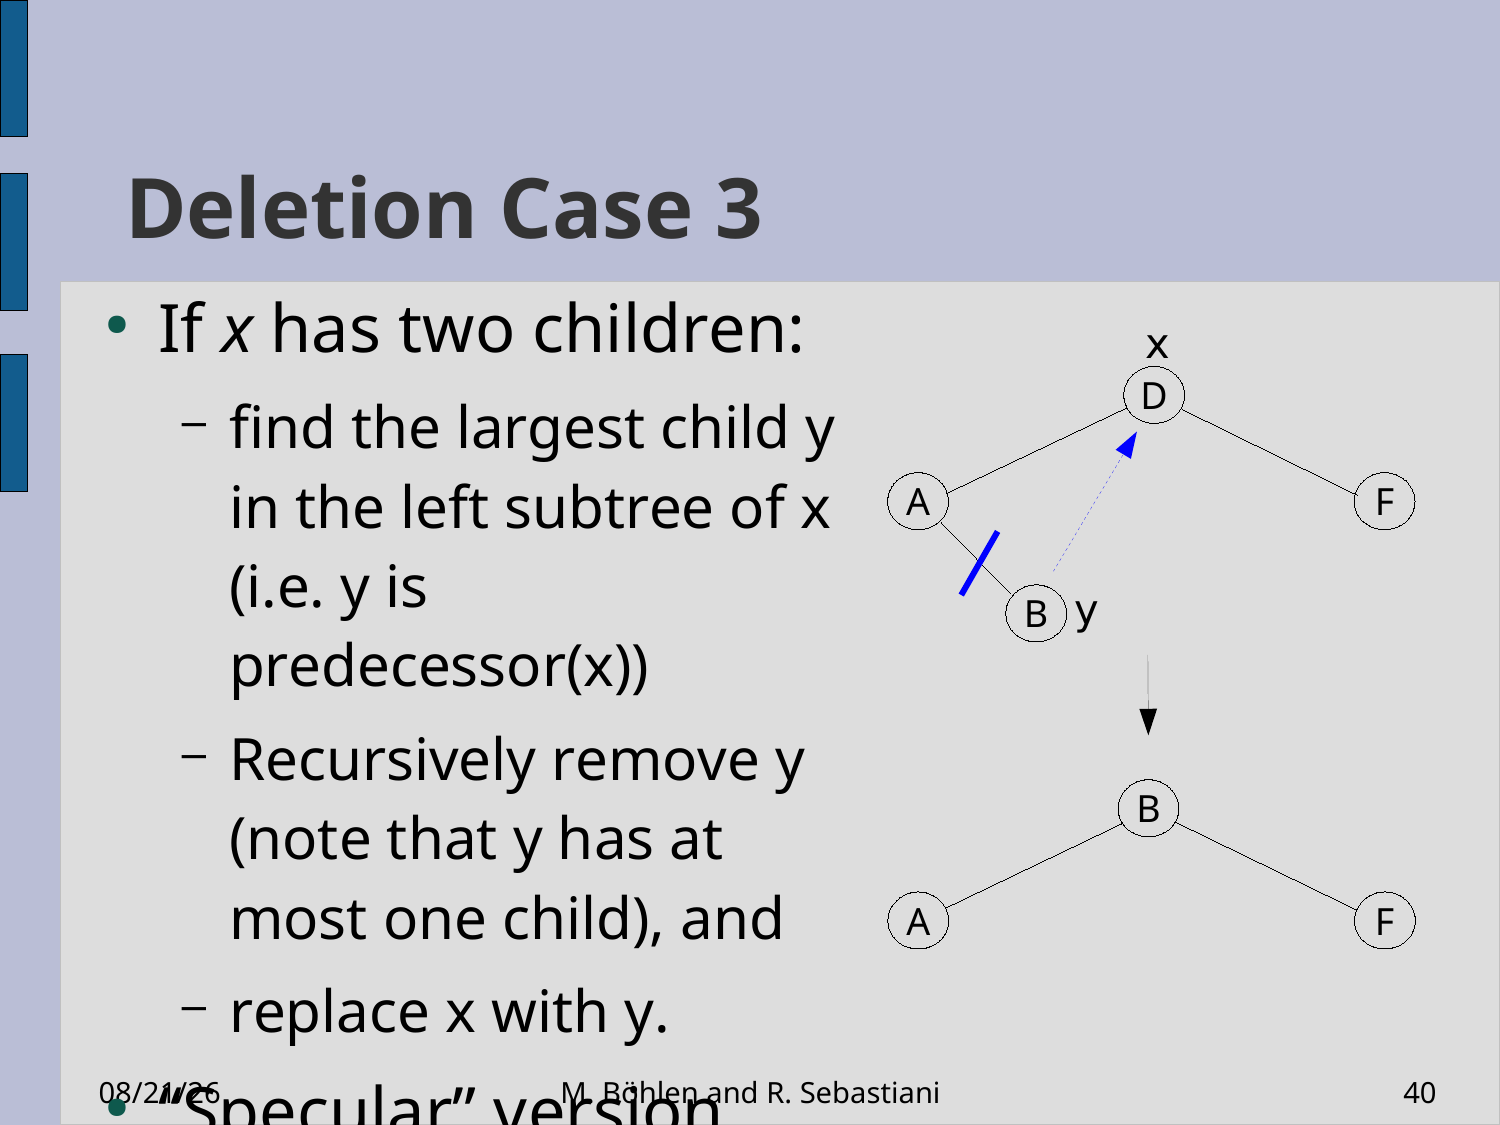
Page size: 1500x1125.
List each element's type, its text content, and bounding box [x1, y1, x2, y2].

list If x has two children: find the largest child y in the left subtree of x (i.e. y is predecessor(x)) Recursively remove y (note that y has at most one child), and replace x with y. “Specular” version with successor(x) (CLRS) [72, 273, 876, 1125]
text_box D [1123, 376, 1185, 424]
text_box y [1059, 578, 1114, 642]
text_box A [887, 891, 949, 949]
text_box B [1118, 779, 1179, 837]
title Deletion Case 3 [110, 67, 1392, 271]
text_box F [1354, 891, 1416, 949]
text_box x [1130, 312, 1185, 376]
text_box A [887, 472, 949, 530]
text_box B [1005, 584, 1059, 642]
text_box F [1354, 472, 1416, 530]
